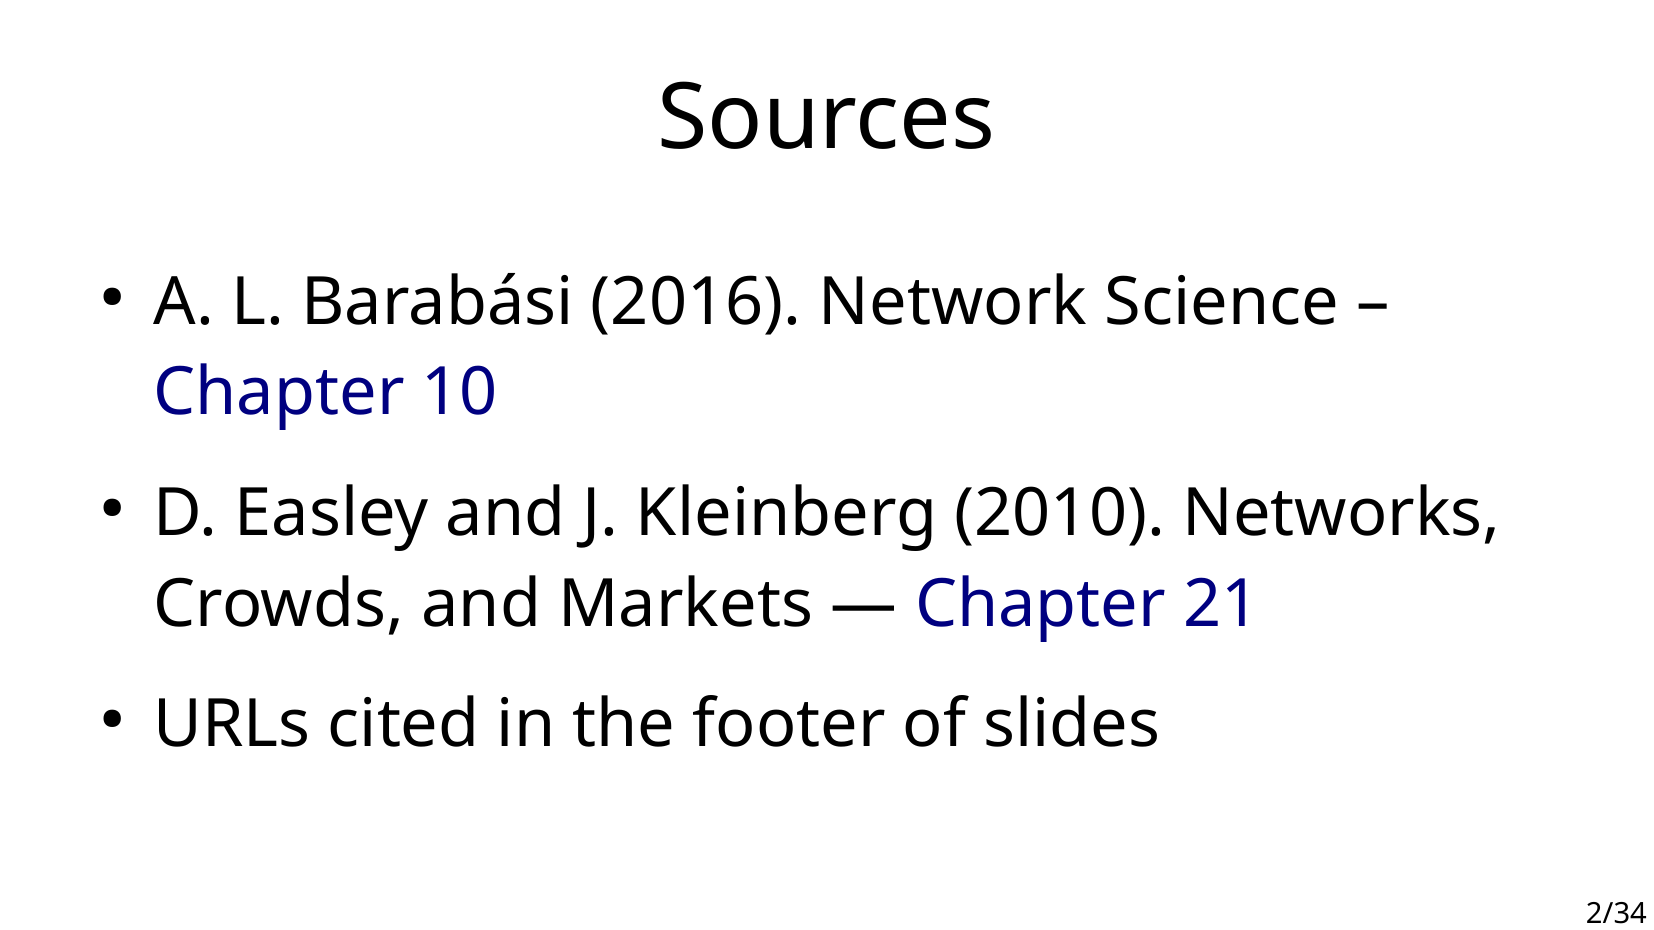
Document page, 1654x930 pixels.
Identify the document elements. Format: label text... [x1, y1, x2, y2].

list A. L. Barabási (2016). Network Science – Chapter 10 D. Easley and J. Kleinberg (2010). Networks, Crowds, and Markets — Chapter 21 URLs cited in the footer of slides [82, 252, 1571, 793]
title Sources [82, 1, 1571, 225]
